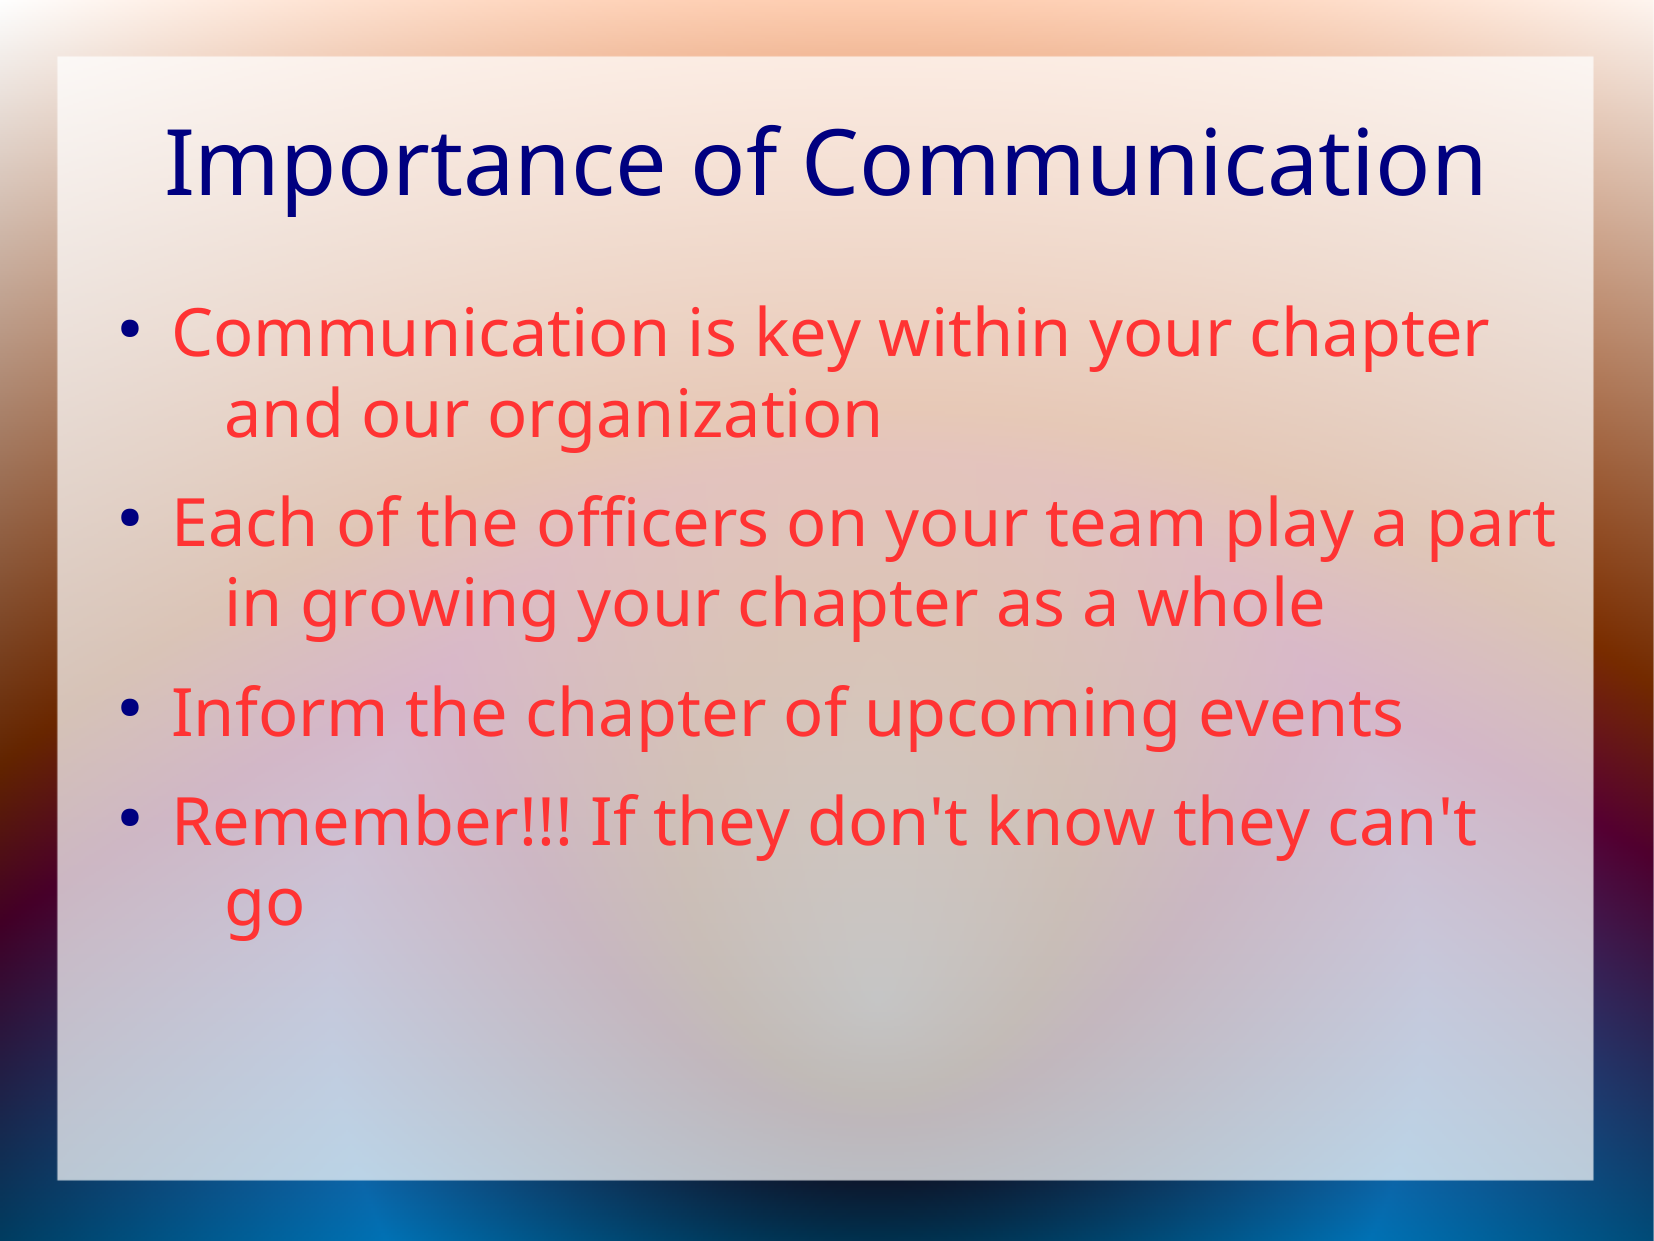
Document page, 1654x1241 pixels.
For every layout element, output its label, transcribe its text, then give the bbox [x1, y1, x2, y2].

list Communication is key within your chapter and our organization Each of the officers on your team play a part in growing your chapter as a whole Inform the chapter of upcoming events Remember!!! If they don't know they can't go [82, 290, 1571, 1019]
title Importance of Communication [82, 55, 1571, 263]
